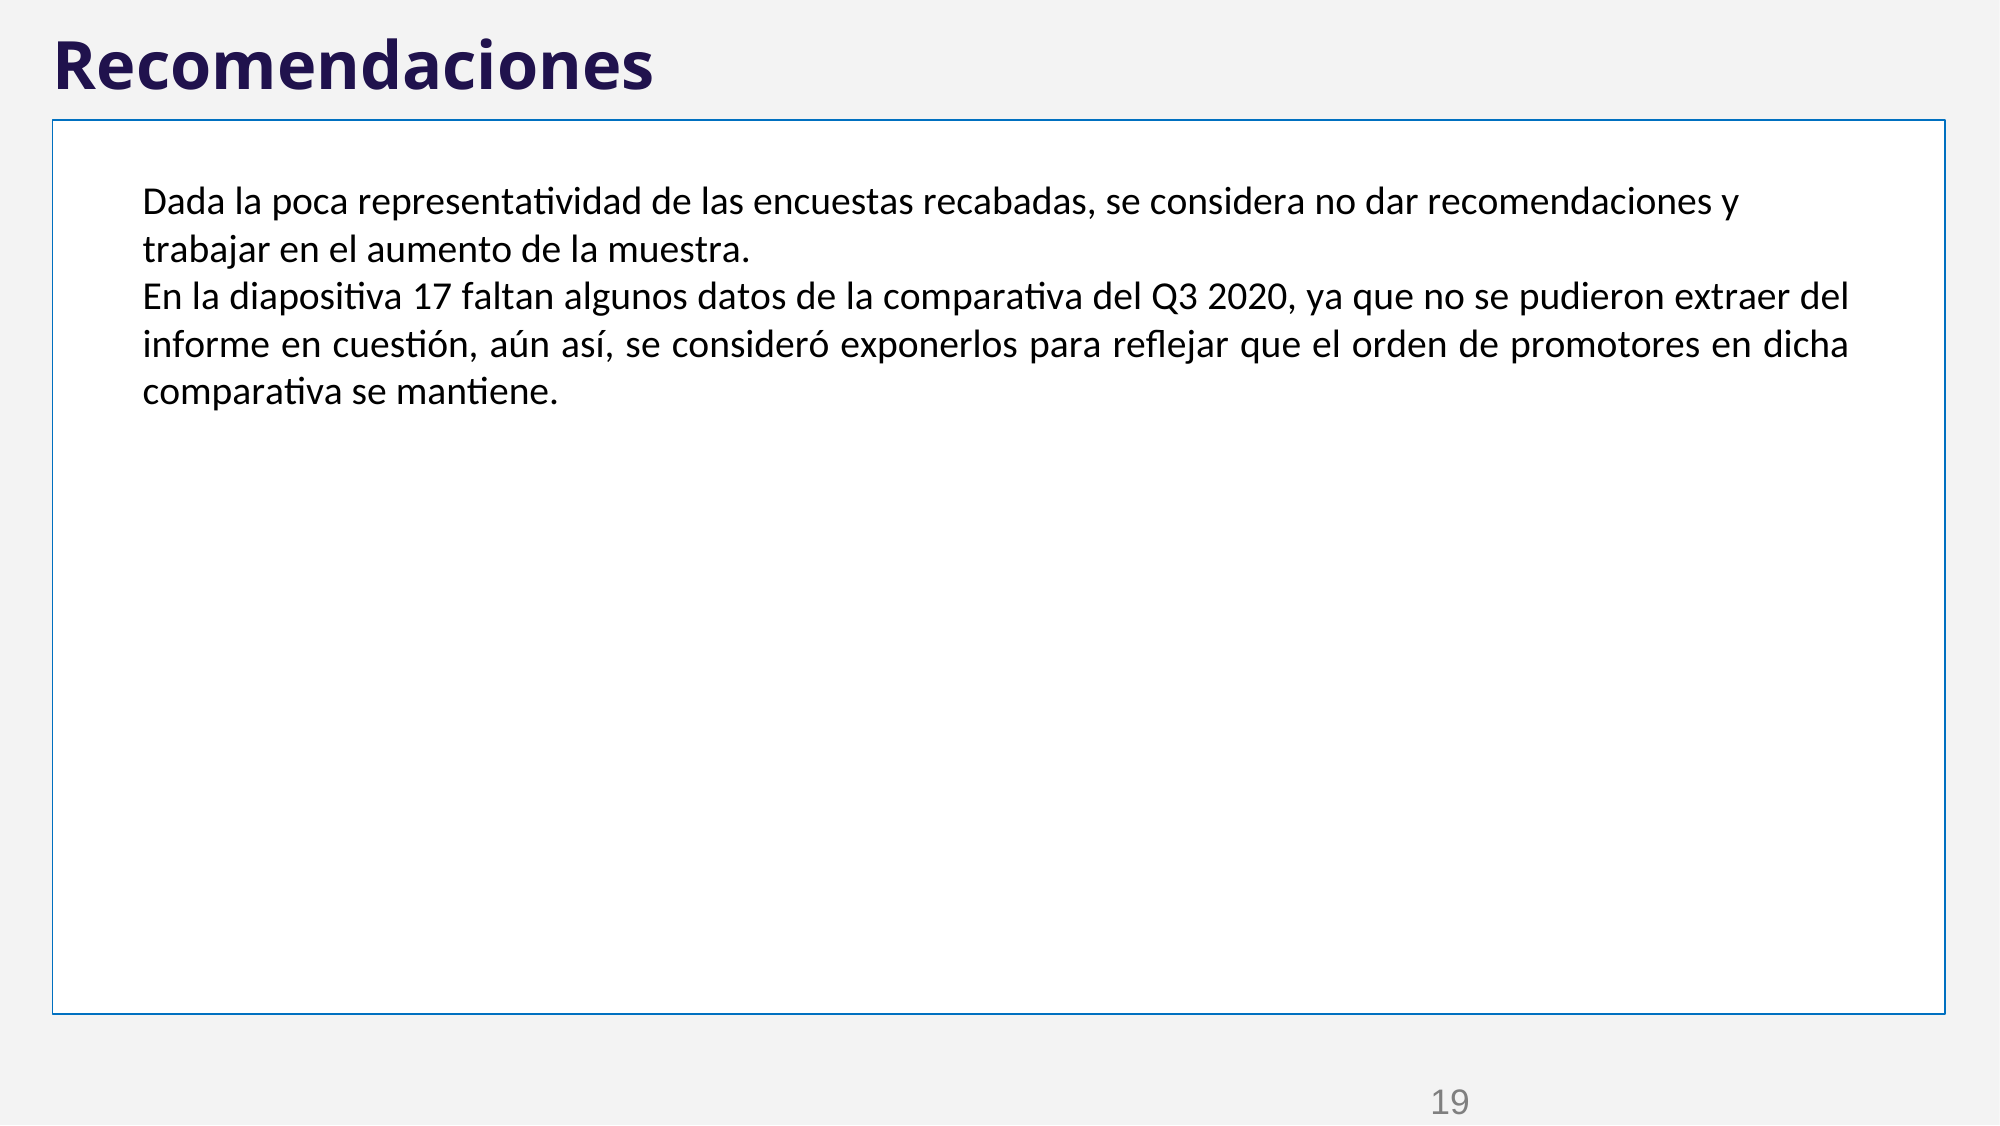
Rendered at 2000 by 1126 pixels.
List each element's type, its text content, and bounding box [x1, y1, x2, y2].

text_box Dada la poca representatividad de las encuestas recabadas, se considera no dar recomendaciones y trabajar en el aumento de la muestra. En la diapositiva 17 faltan algunos datos de la comparativa del Q3 2020, ya que no se pudieron extraer del informe en cuestión, aún así, se consideró exponerlos para reflejar que el orden de promotores en dicha comparativa se mantiene. [52, 120, 1945, 1014]
text_box Recomendaciones [52, 0, 1945, 119]
text_box <número> [1412, 1069, 1880, 1126]
